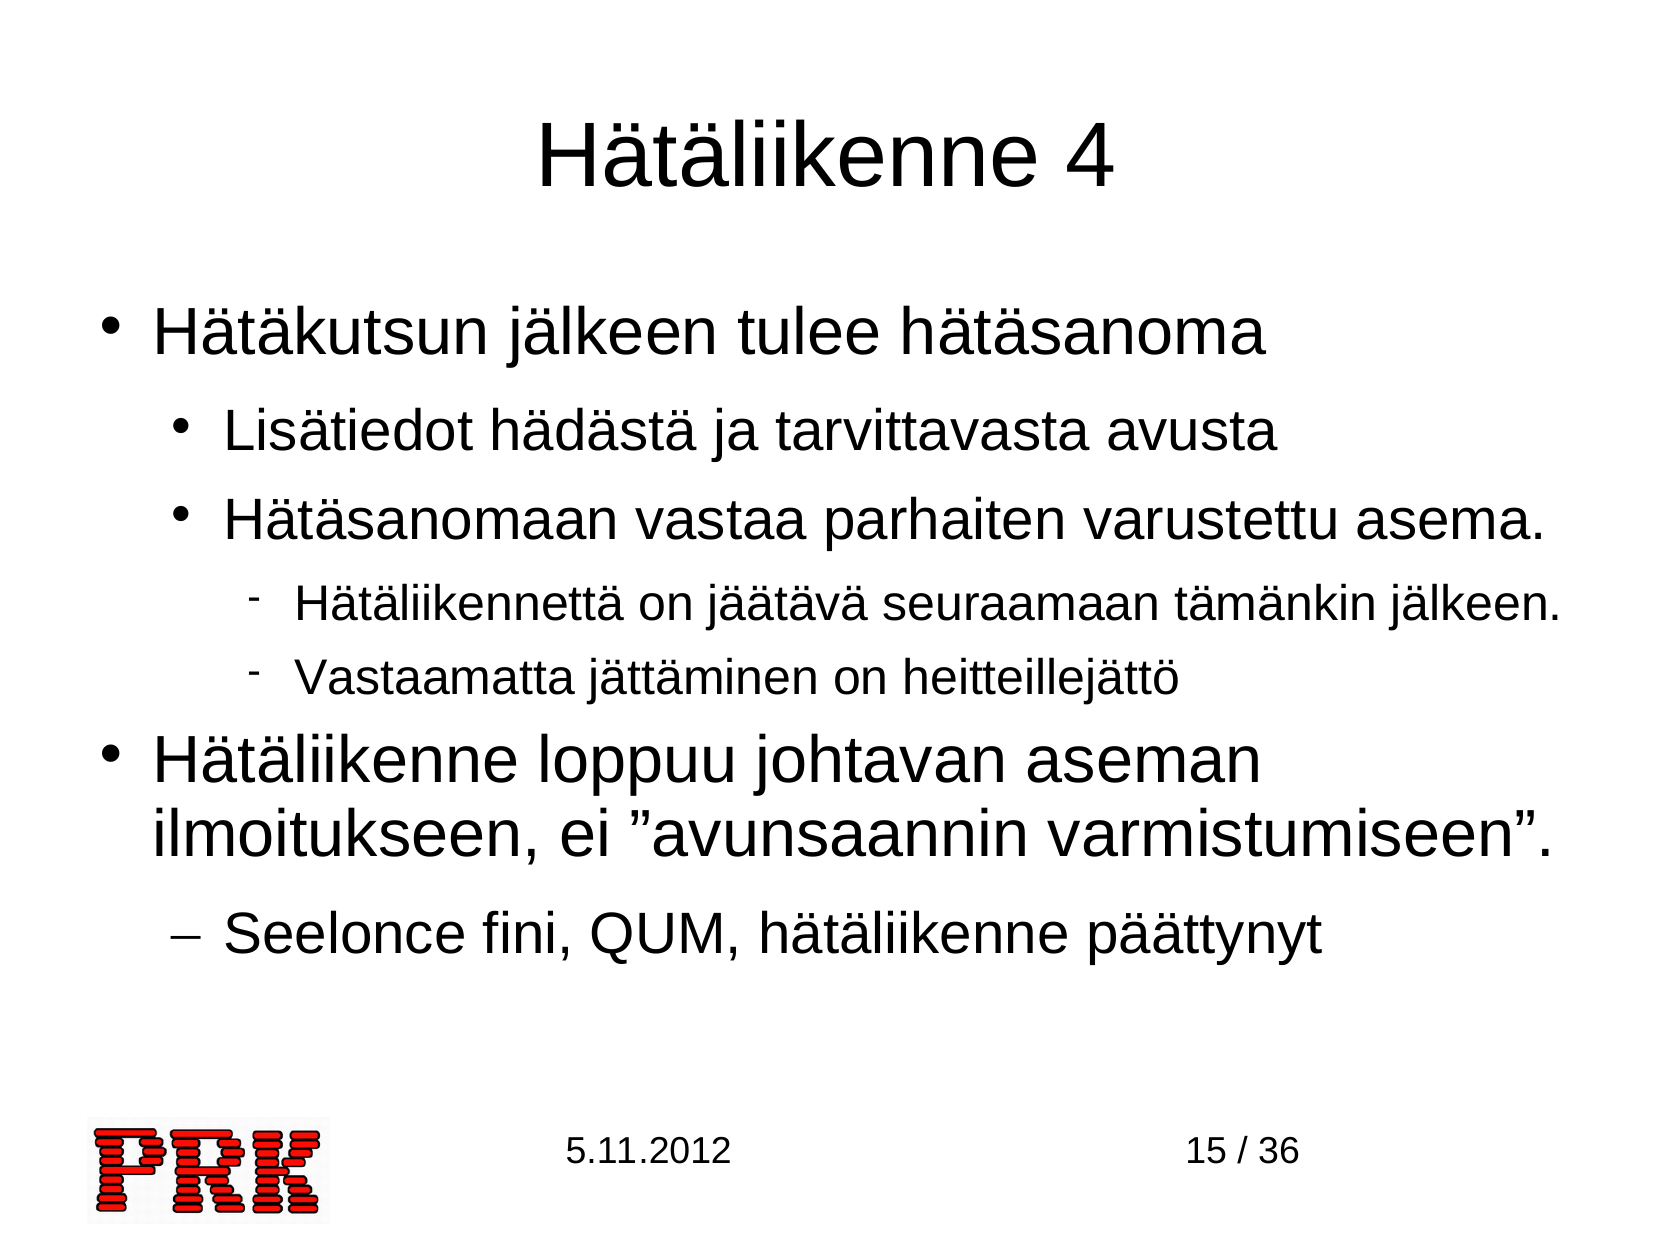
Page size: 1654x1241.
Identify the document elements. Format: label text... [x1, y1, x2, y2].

title Hätäliikenne 4 [82, 49, 1571, 257]
list Hätäkutsun jälkeen tulee hätäsanoma Lisätiedot hädästä ja tarvittavasta avusta Hätäsanomaan vastaa parhaiten varustettu asema. Hätäliikennettä on jäätävä seuraamaan tämänkin jälkeen. Vastaamatta jättäminen on heitteillejättö Hätäliikenne loppuu johtavan aseman ilmoitukseen, ei ”avunsaannin varmistumiseen”. Seelonce fini, QUM, hätäliikenne päättynyt [82, 290, 1571, 1109]
picture [87, 1117, 330, 1224]
